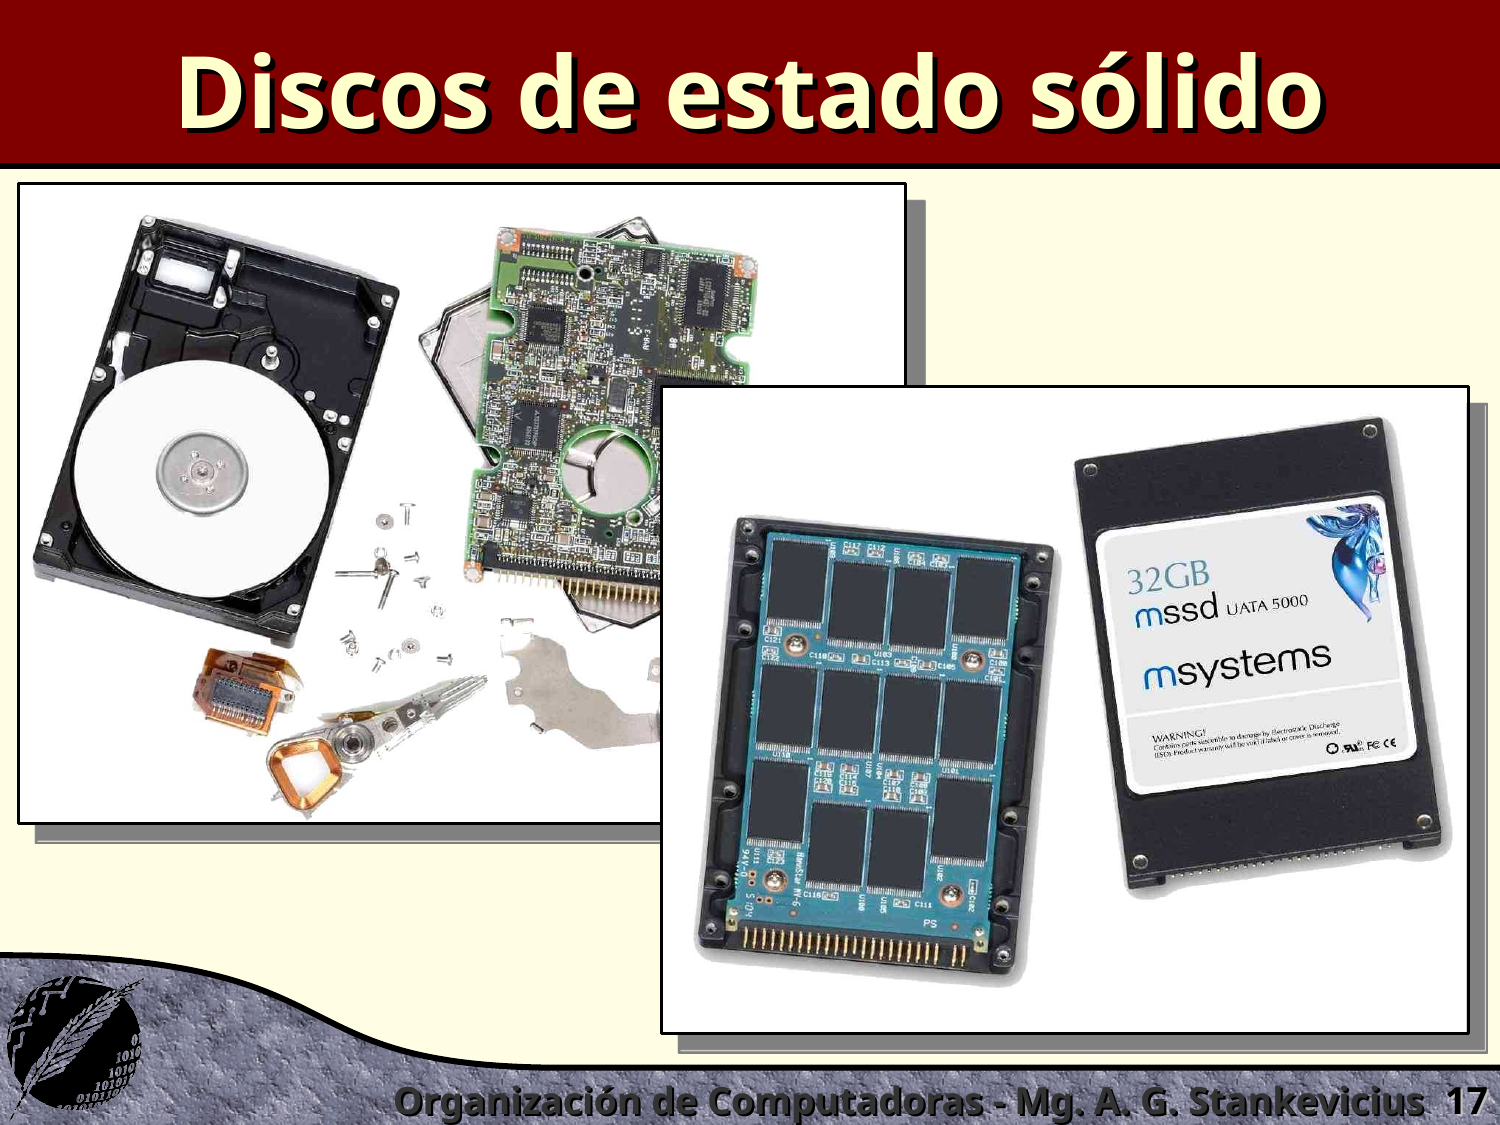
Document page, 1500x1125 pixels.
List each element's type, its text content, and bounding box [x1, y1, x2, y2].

picture [663, 388, 1467, 1033]
picture [1058, 1100, 1065, 1110]
picture [802, 1100, 806, 1110]
picture [19, 184, 905, 823]
picture [448, 1100, 455, 1110]
picture [0, 959, 1500, 1125]
title Discos de estado sólido [15, 5, 1485, 160]
